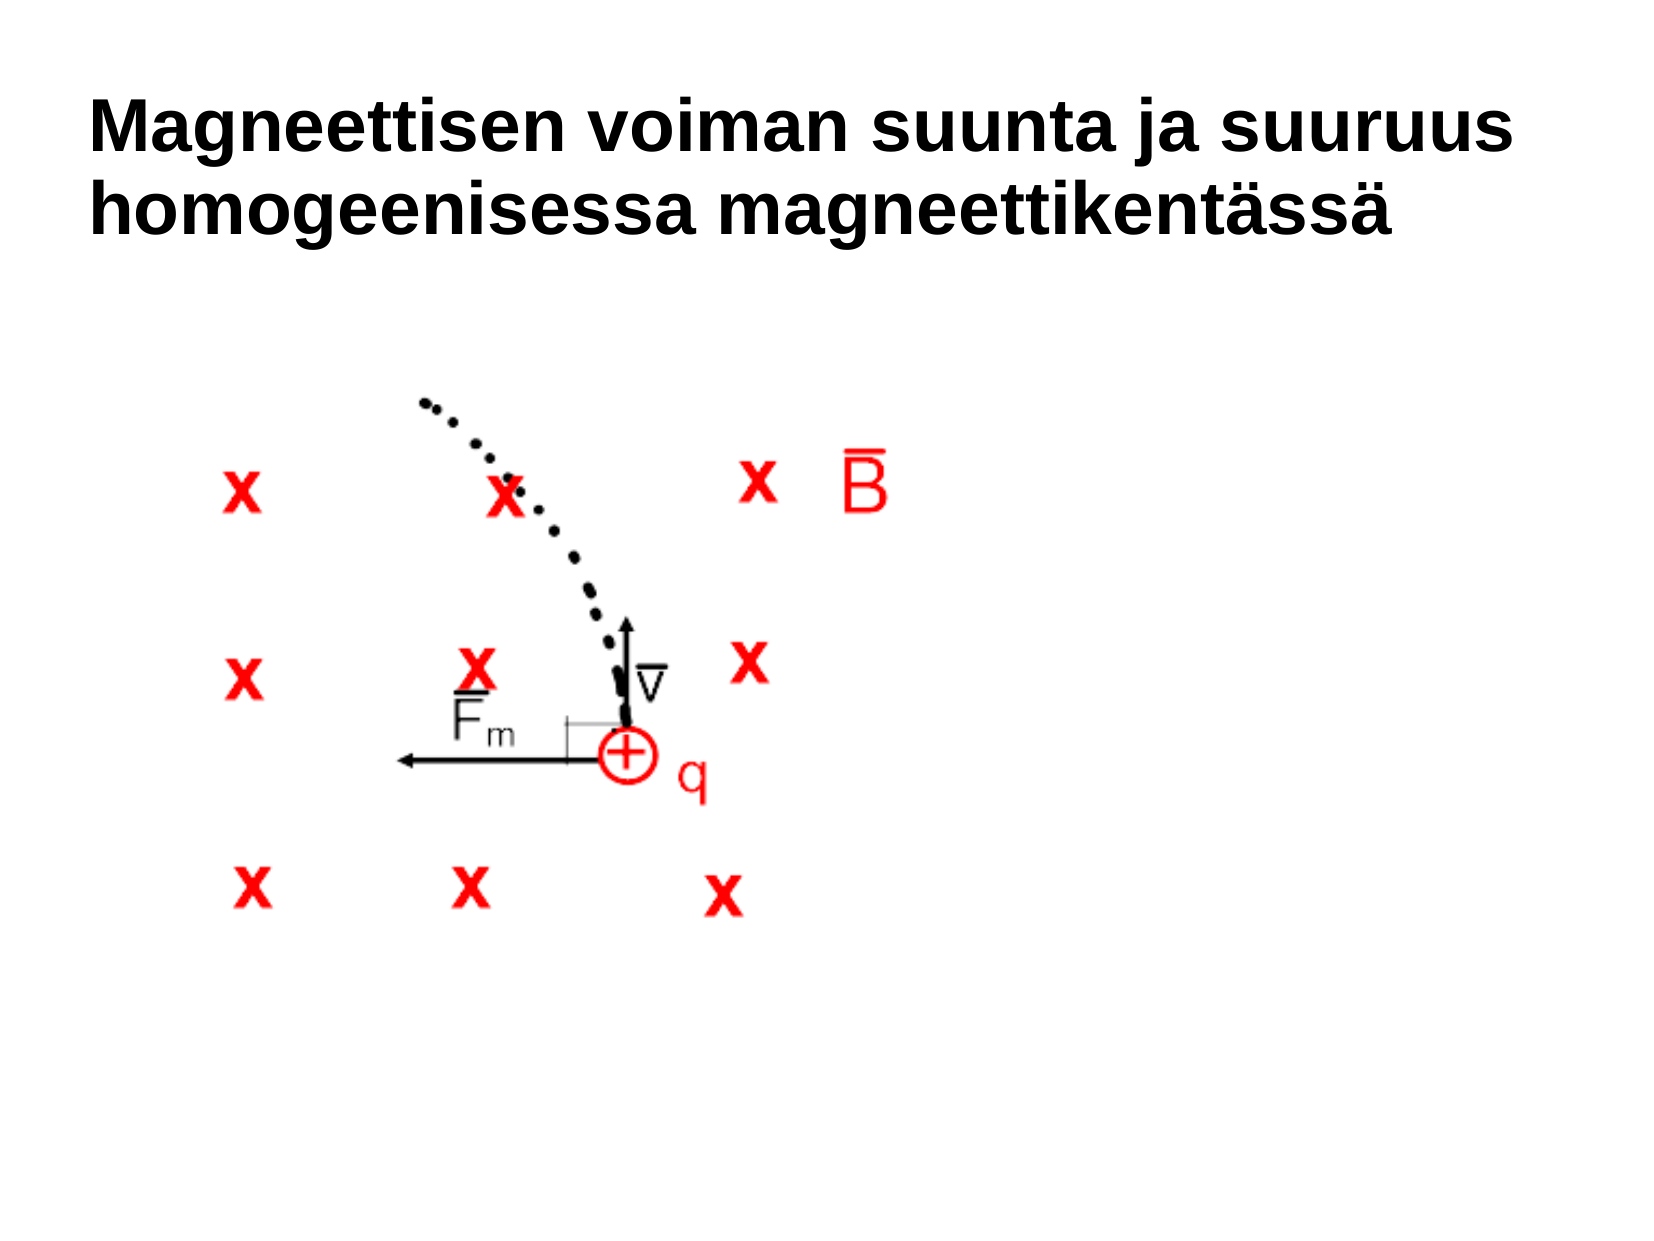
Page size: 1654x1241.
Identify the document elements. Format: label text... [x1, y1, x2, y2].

text_box Magneettisen voiman suunta ja suuruus homogeenisessa magneettikentässä [73, 75, 1560, 343]
picture [146, 304, 949, 999]
